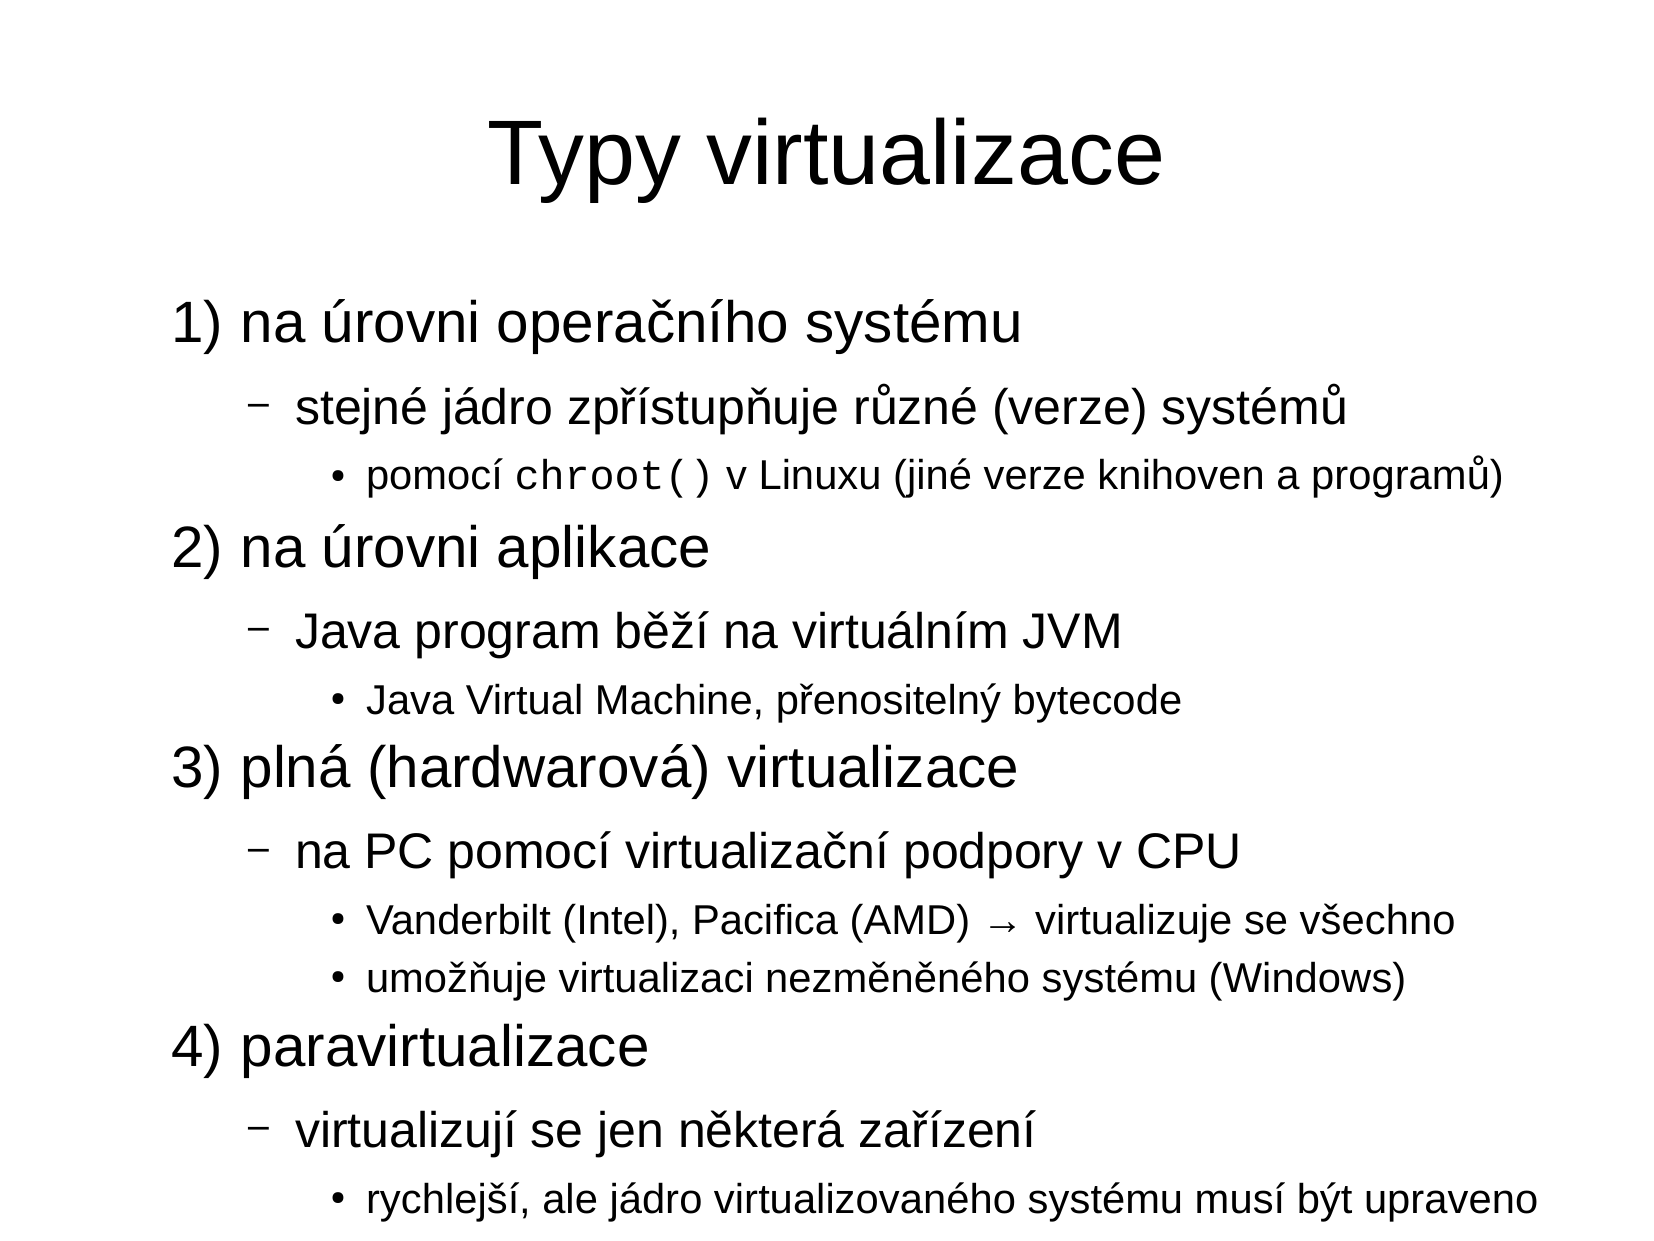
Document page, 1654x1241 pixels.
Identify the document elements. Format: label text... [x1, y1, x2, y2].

list na úrovni operačního systému stejné jádro zpřístupňuje různé (verze) systémů pomocí chroot() v Linuxu (jiné verze knihoven a programů) na úrovni aplikace Java program běží na virtuálním JVM Java Virtual Machine, přenositelný bytecode plná (hardwarová) virtualizace na PC pomocí virtualizační podpory v CPU Vanderbilt (Intel), Pacifica (AMD) → virtualizuje se všechno umožňuje virtualizaci nezměněného systému (Windows) paravirtualizace virtualizují se jen některá zařízení rychlejší, ale jádro virtualizovaného systému musí být upraveno [82, 290, 1571, 1222]
title Typy virtualizace [82, 49, 1571, 257]
